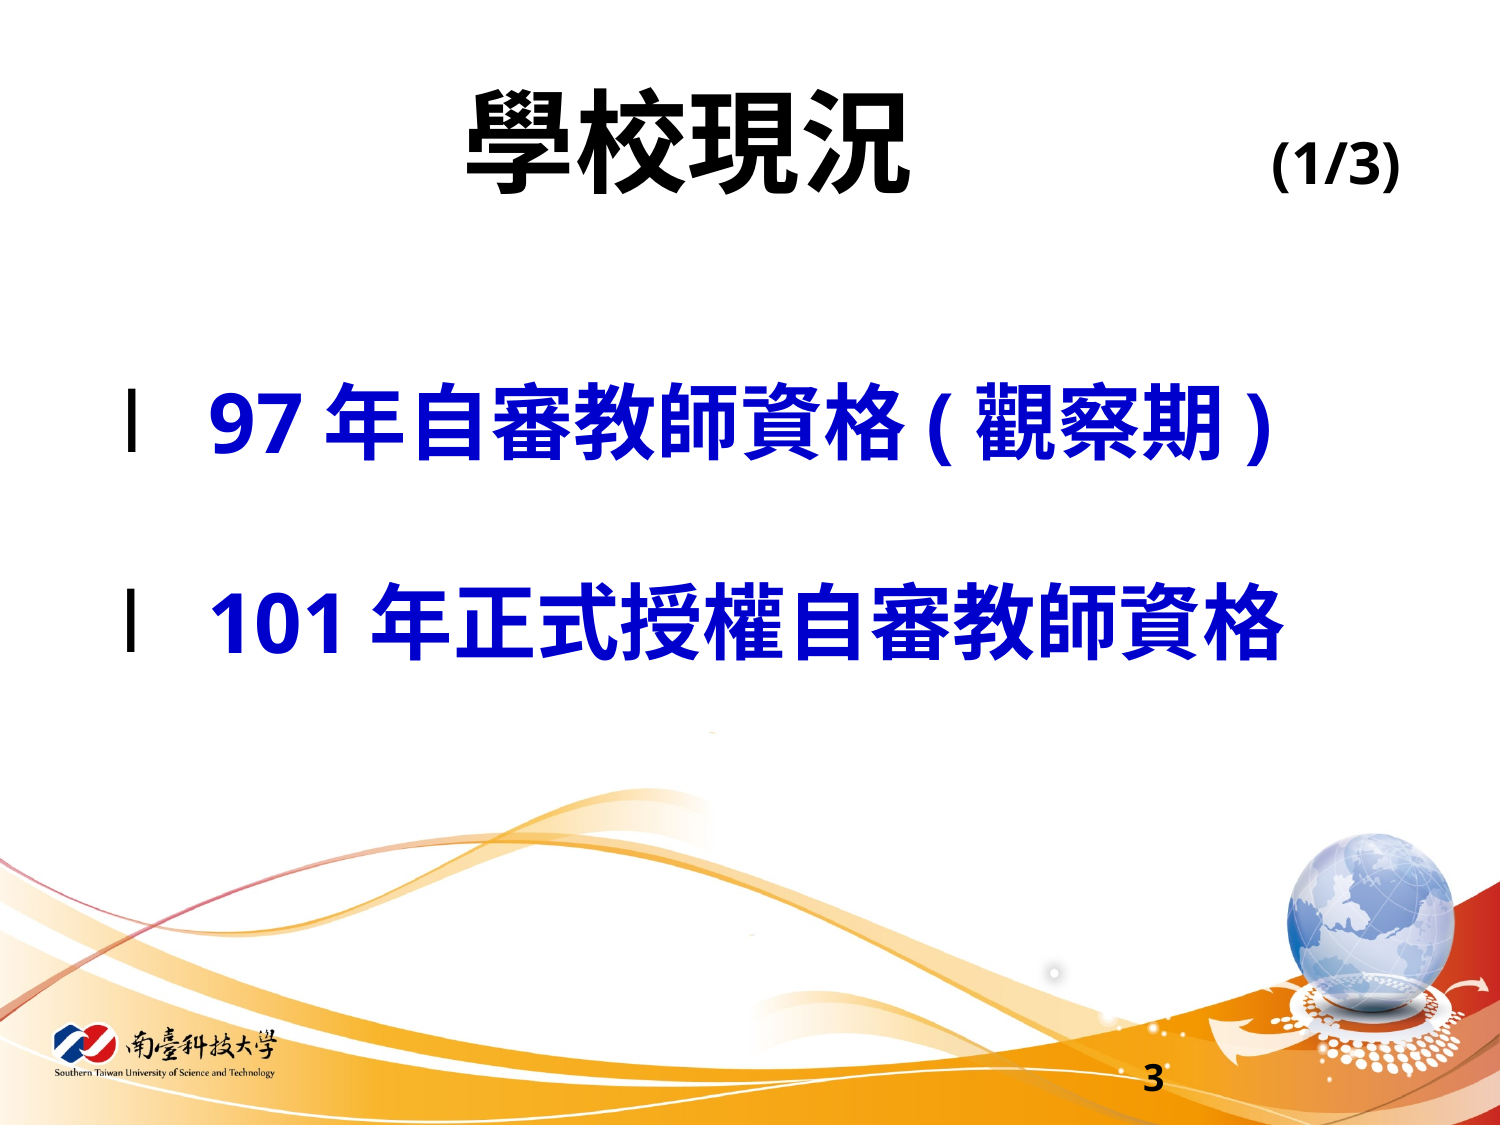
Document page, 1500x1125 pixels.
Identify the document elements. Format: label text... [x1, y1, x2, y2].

text_box 3 [1128, 1046, 1479, 1107]
title 學校現況 (1/3) [53, 19, 1453, 261]
text_box 97年自審教師資格(觀察期) [106, 362, 1335, 480]
subtitle 101年正式授權自審教師資格 [17, 562, 1388, 693]
